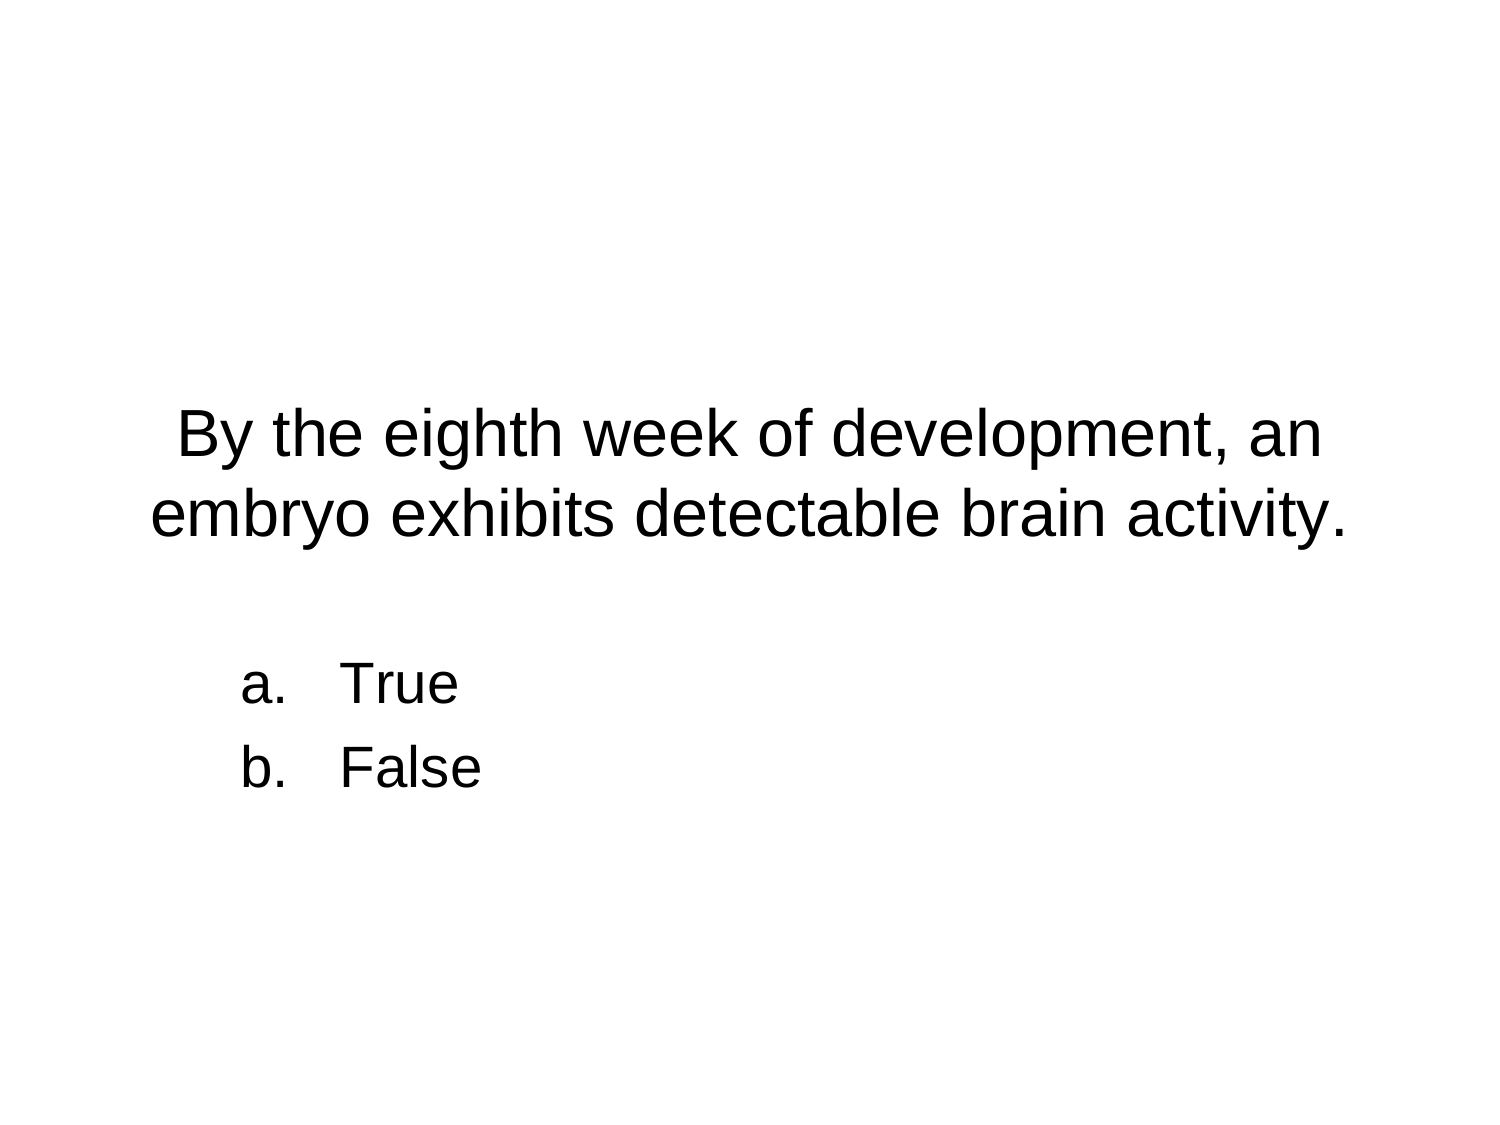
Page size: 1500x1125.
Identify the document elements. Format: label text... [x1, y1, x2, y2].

title By the eighth week of development, an embryo exhibits detectable brain activity. [112, 349, 1388, 591]
subtitle True False [225, 637, 1276, 925]
